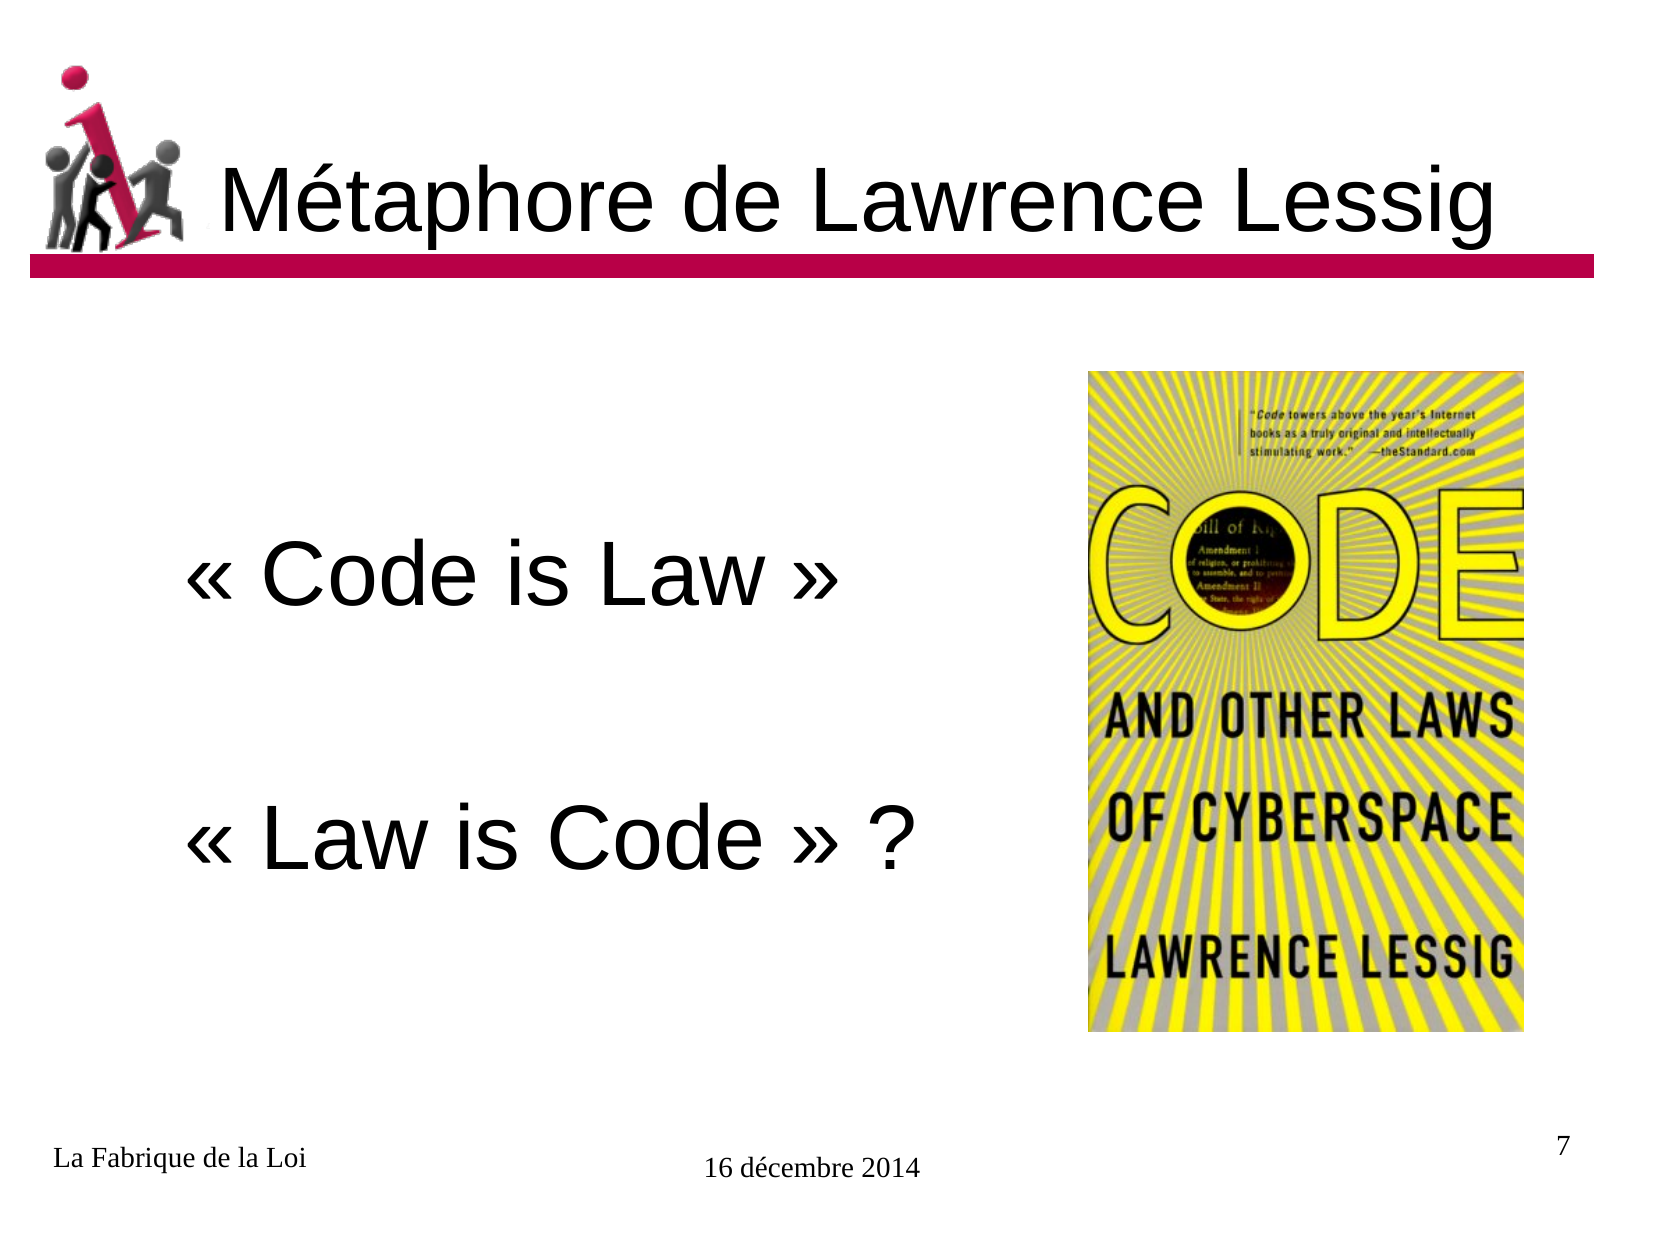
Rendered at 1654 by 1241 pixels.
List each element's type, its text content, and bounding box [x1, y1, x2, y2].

title Métaphore de Lawrence Lessig [218, 96, 1607, 304]
list « Code is Law » « Law is Code » ? [82, 313, 1571, 1133]
picture [29, 60, 210, 254]
picture [1088, 371, 1524, 1032]
